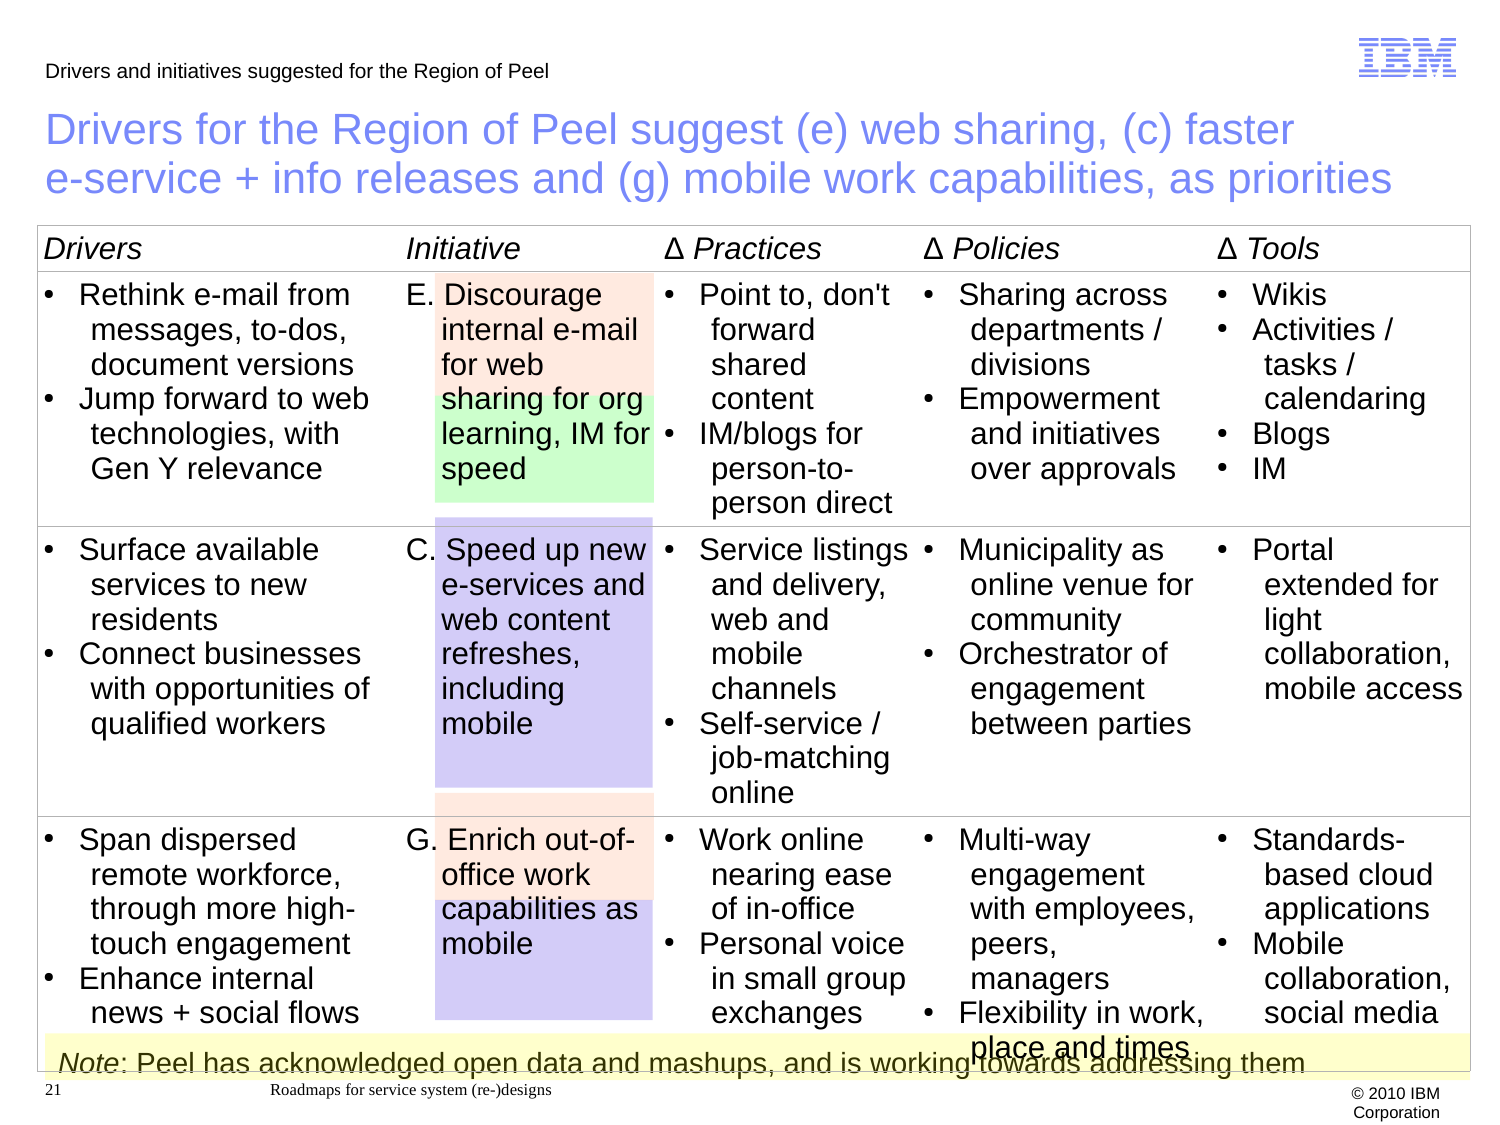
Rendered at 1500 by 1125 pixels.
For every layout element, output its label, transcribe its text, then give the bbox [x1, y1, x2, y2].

table_cell Point to, don't forward shared content IM/blogs for person-to- person direct [658, 272, 917, 526]
table_header Drivers [38, 226, 400, 271]
table_cell E. Discourage internal e-mail for web sharing for org learning, IM for speed [400, 272, 658, 526]
title Drivers for the Region of Peel suggest (e) web sharing, (c) faster e-service + info releases and (g) mobile work capabilities, as priorities [30, 97, 1456, 244]
table_cell G. Enrich out-of- office work capabilities as mobile [400, 817, 658, 1071]
table_cell Rethink e-mail from messages, to-dos, document versions Jump forward to web technologies, with Gen Y relevance [38, 272, 400, 526]
table_header Initiative [400, 226, 658, 271]
text_box Drivers and initiatives suggested for the Region of Peel [30, 37, 1306, 83]
table_cell C. Speed up new e-services and web content refreshes, including mobile [400, 527, 658, 816]
table_cell Multi-way engagement with employees, peers, managers Flexibility in work, place and times [917, 817, 1211, 1071]
table_cell Municipality as online venue for community Orchestrator of engagement between parties [917, 527, 1211, 816]
table_header Δ Practices [658, 226, 917, 271]
table_cell Surface available services to new residents Connect businesses with opportunities of qualified workers [38, 527, 400, 816]
table_cell Sharing across departments / divisions Empowerment and initiatives over approvals [917, 272, 1211, 526]
table_header Δ Tools [1211, 226, 1470, 271]
table_cell Span dispersed remote workforce, through more high-touch engagement Enhance internal news + social flows [38, 817, 400, 1071]
text_box [45, 1072, 1470, 1080]
text_box Note: Peel has acknowledged open data and mashups, and is working towards addressing them [43, 1039, 1478, 1092]
picture [1359, 37, 1456, 77]
table_cell Service listings and delivery, web and mobile channels Self-service / job-matching online [658, 527, 917, 816]
table_cell Work online nearing ease of in-office Personal voice in small group exchanges [658, 817, 917, 1071]
table_cell Portal extended for light collaboration, mobile access [1211, 527, 1470, 816]
table_header Δ Policies [917, 226, 1211, 271]
table_cell Standards-based cloud applications Mobile collaboration, social media [1211, 817, 1470, 1071]
table_cell Wikis Activities / tasks / calendaring Blogs IM [1211, 272, 1470, 526]
